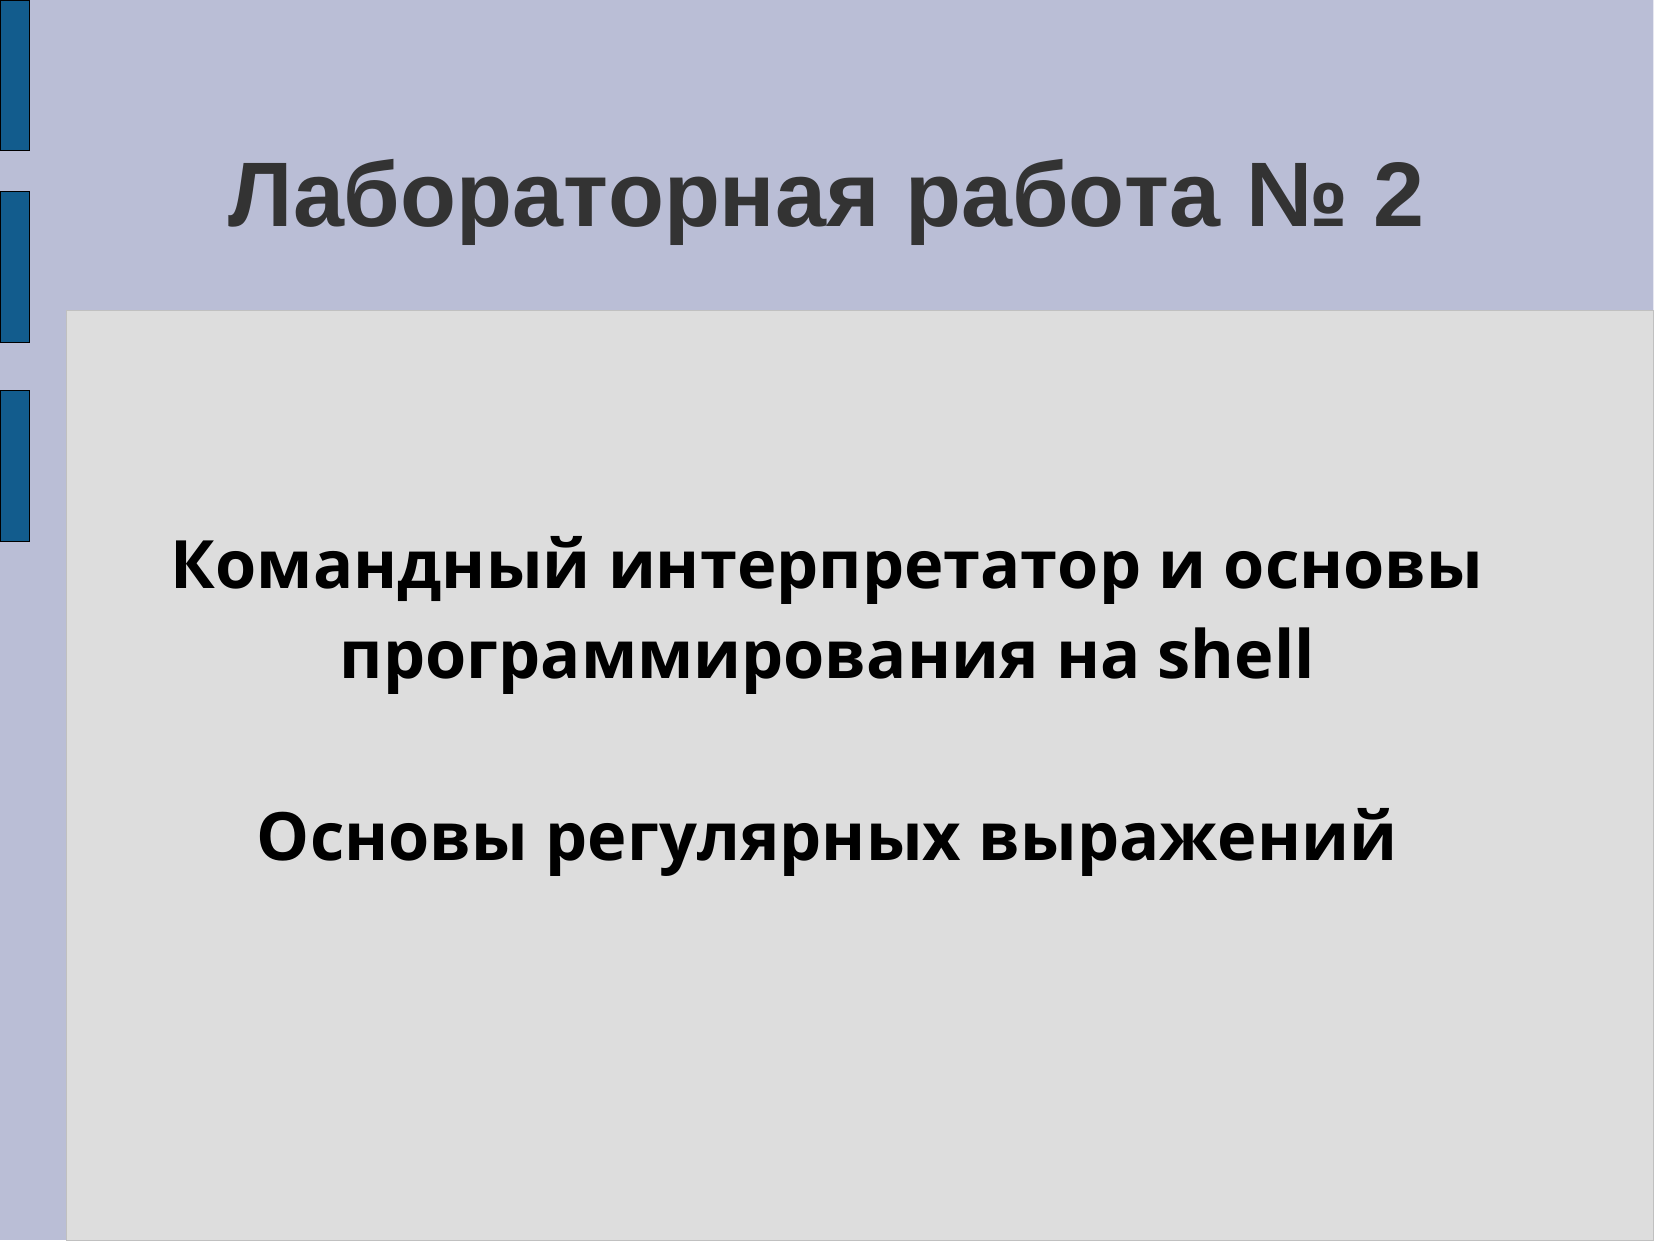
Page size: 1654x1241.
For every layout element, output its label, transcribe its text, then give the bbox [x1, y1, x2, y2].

title Лабораторная работа № 2 [121, 91, 1534, 299]
subtitle Командный интерпретатор и основы программирования на shell Основы регулярных выражений [121, 344, 1534, 1127]
